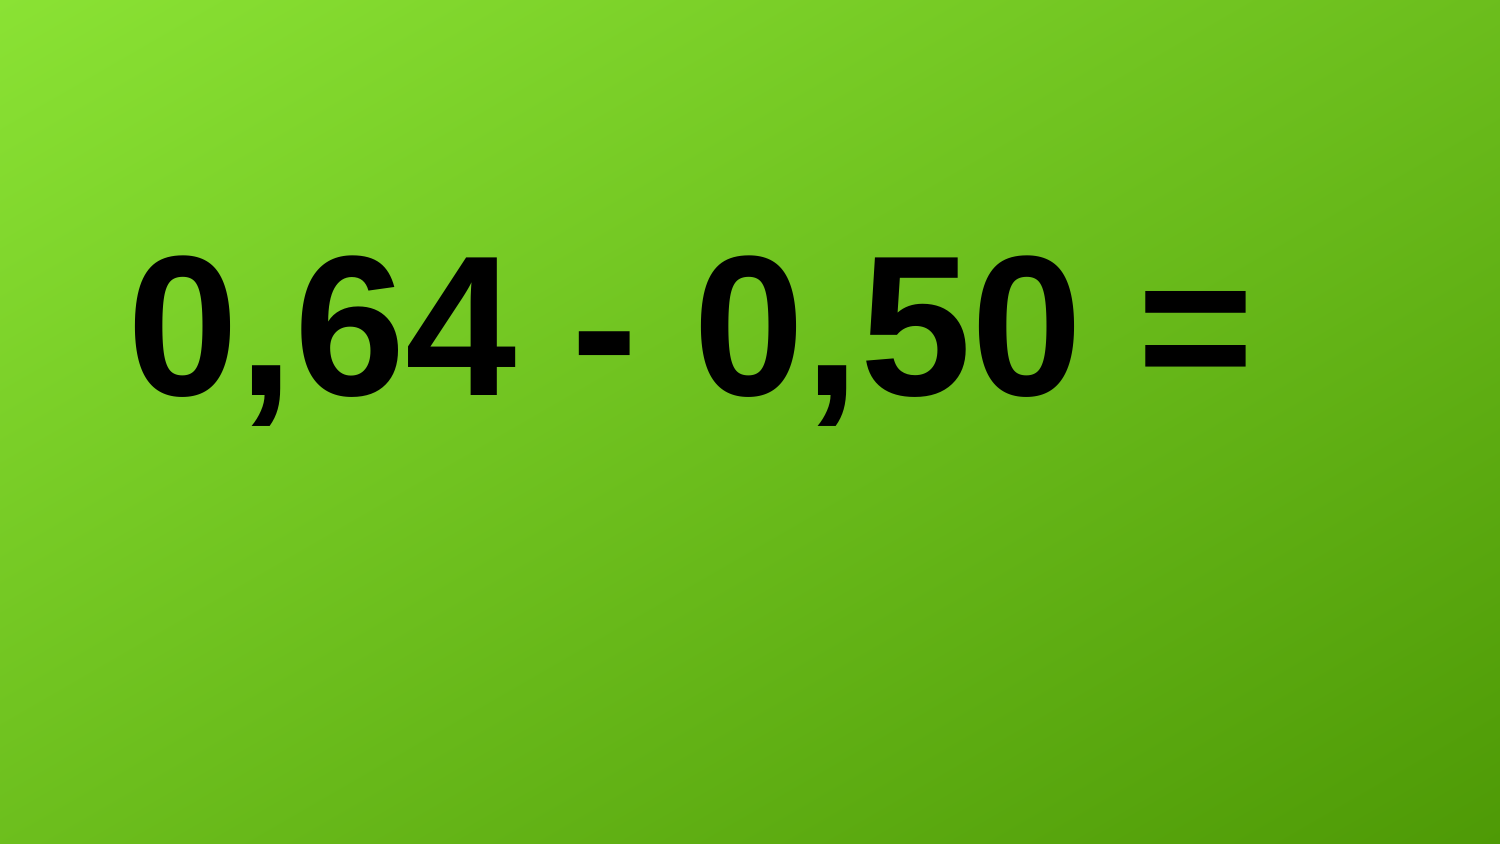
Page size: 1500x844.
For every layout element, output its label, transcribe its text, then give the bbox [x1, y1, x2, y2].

title 0,64 - 0,50 = [112, 259, 1388, 450]
